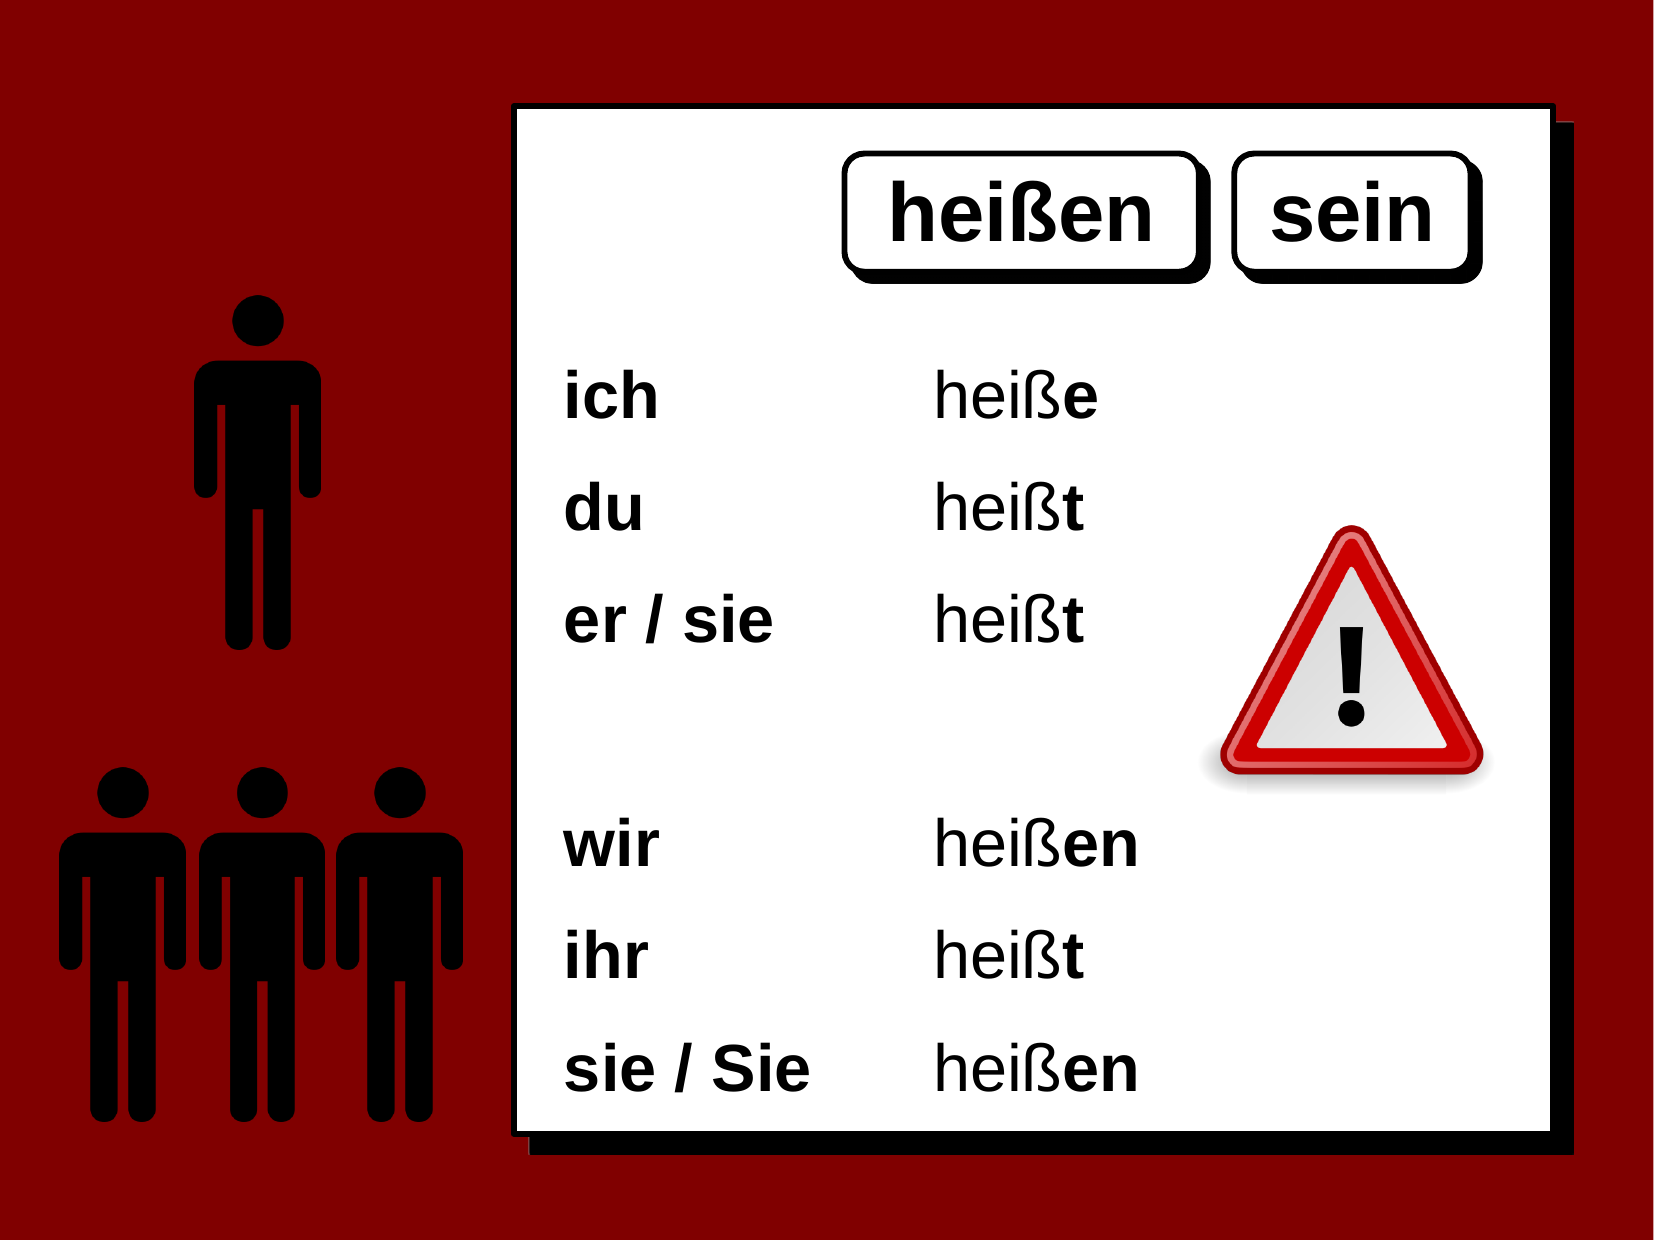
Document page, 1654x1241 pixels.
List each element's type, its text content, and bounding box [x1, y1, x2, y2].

picture [1197, 525, 1495, 795]
picture [194, 295, 321, 650]
picture [336, 767, 463, 1123]
text_box heißen [844, 153, 1199, 272]
text_box [513, 106, 1554, 1134]
picture [199, 767, 325, 1123]
text_box sein [1234, 153, 1471, 272]
picture [59, 767, 186, 1123]
text_box ich heiße du heißt er / sie heißt wir heißen ihr heißt sie / Sie heißen [549, 312, 1554, 1106]
